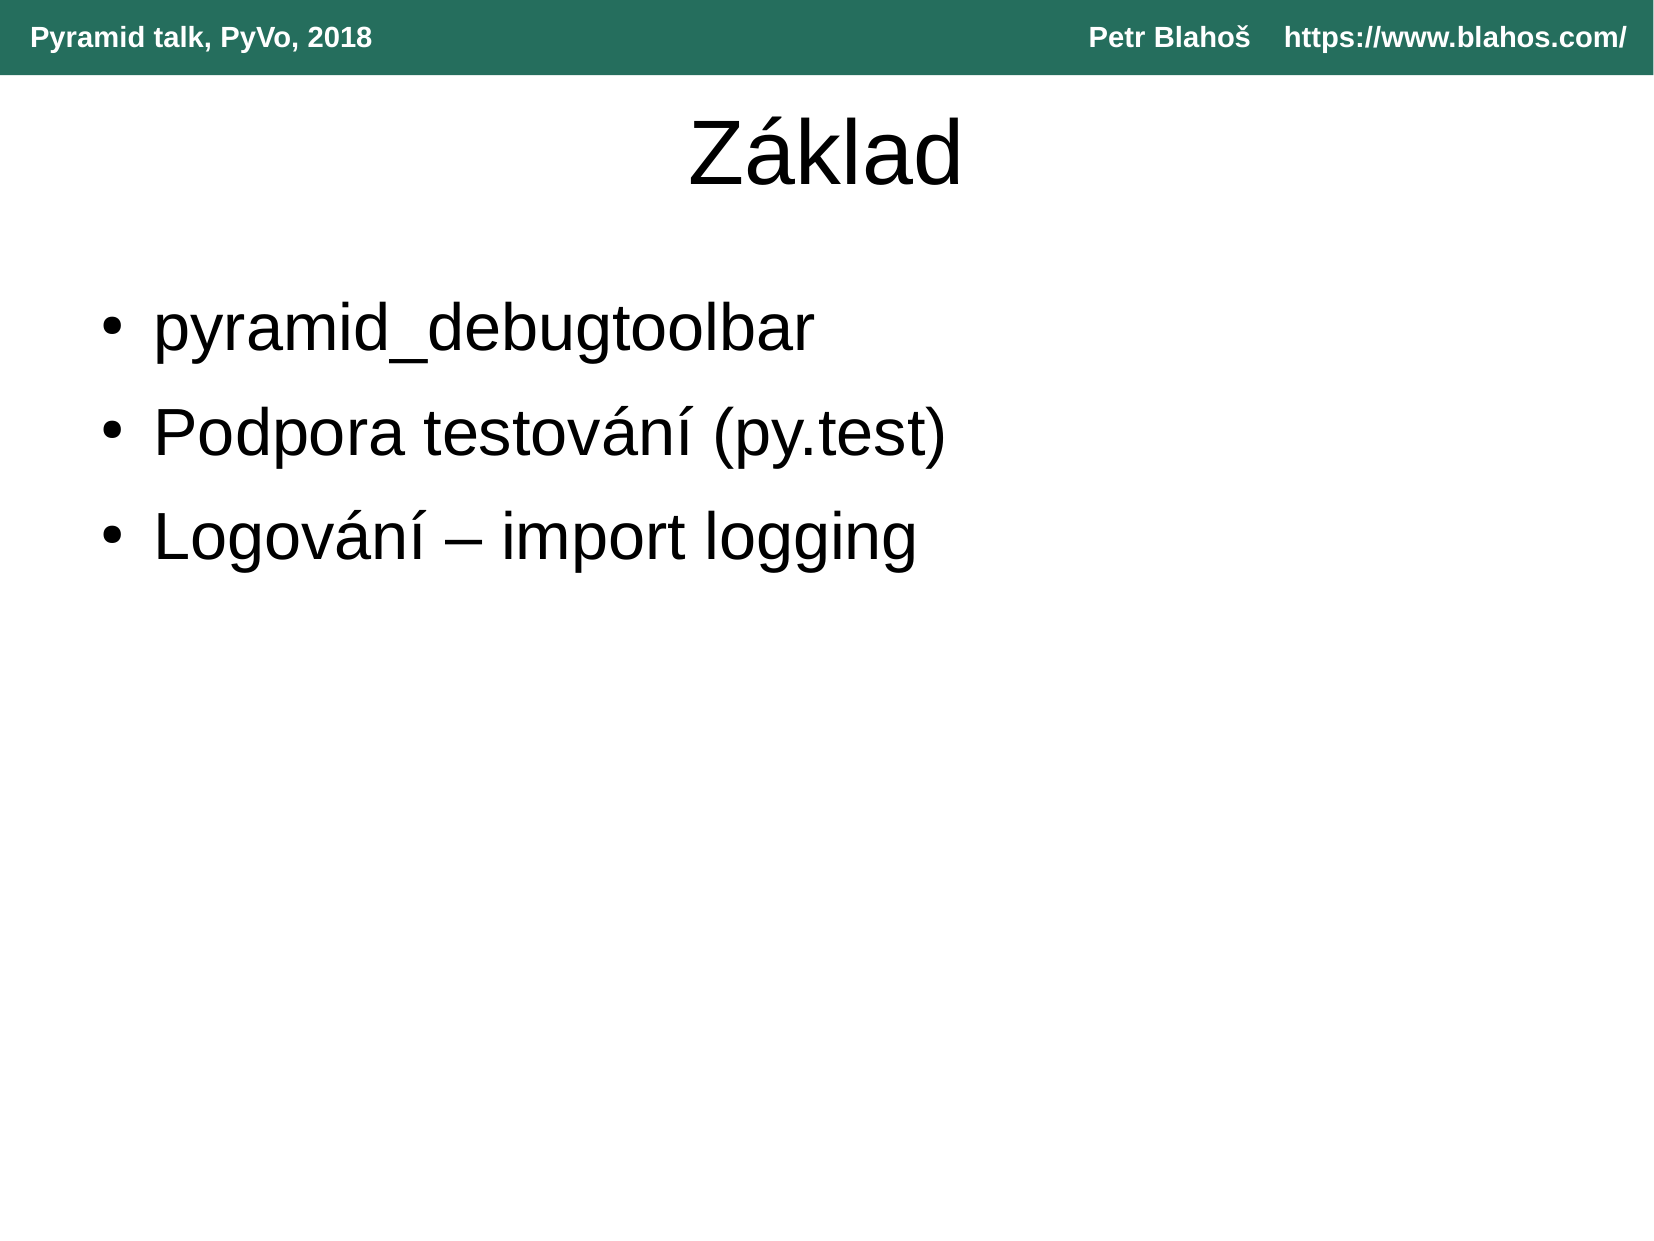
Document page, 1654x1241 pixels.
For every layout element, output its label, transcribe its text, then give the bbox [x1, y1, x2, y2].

list pyramid_debugtoolbar Podpora testování (py.test) Logování – import logging [82, 290, 1571, 1010]
title Základ [82, 49, 1571, 257]
